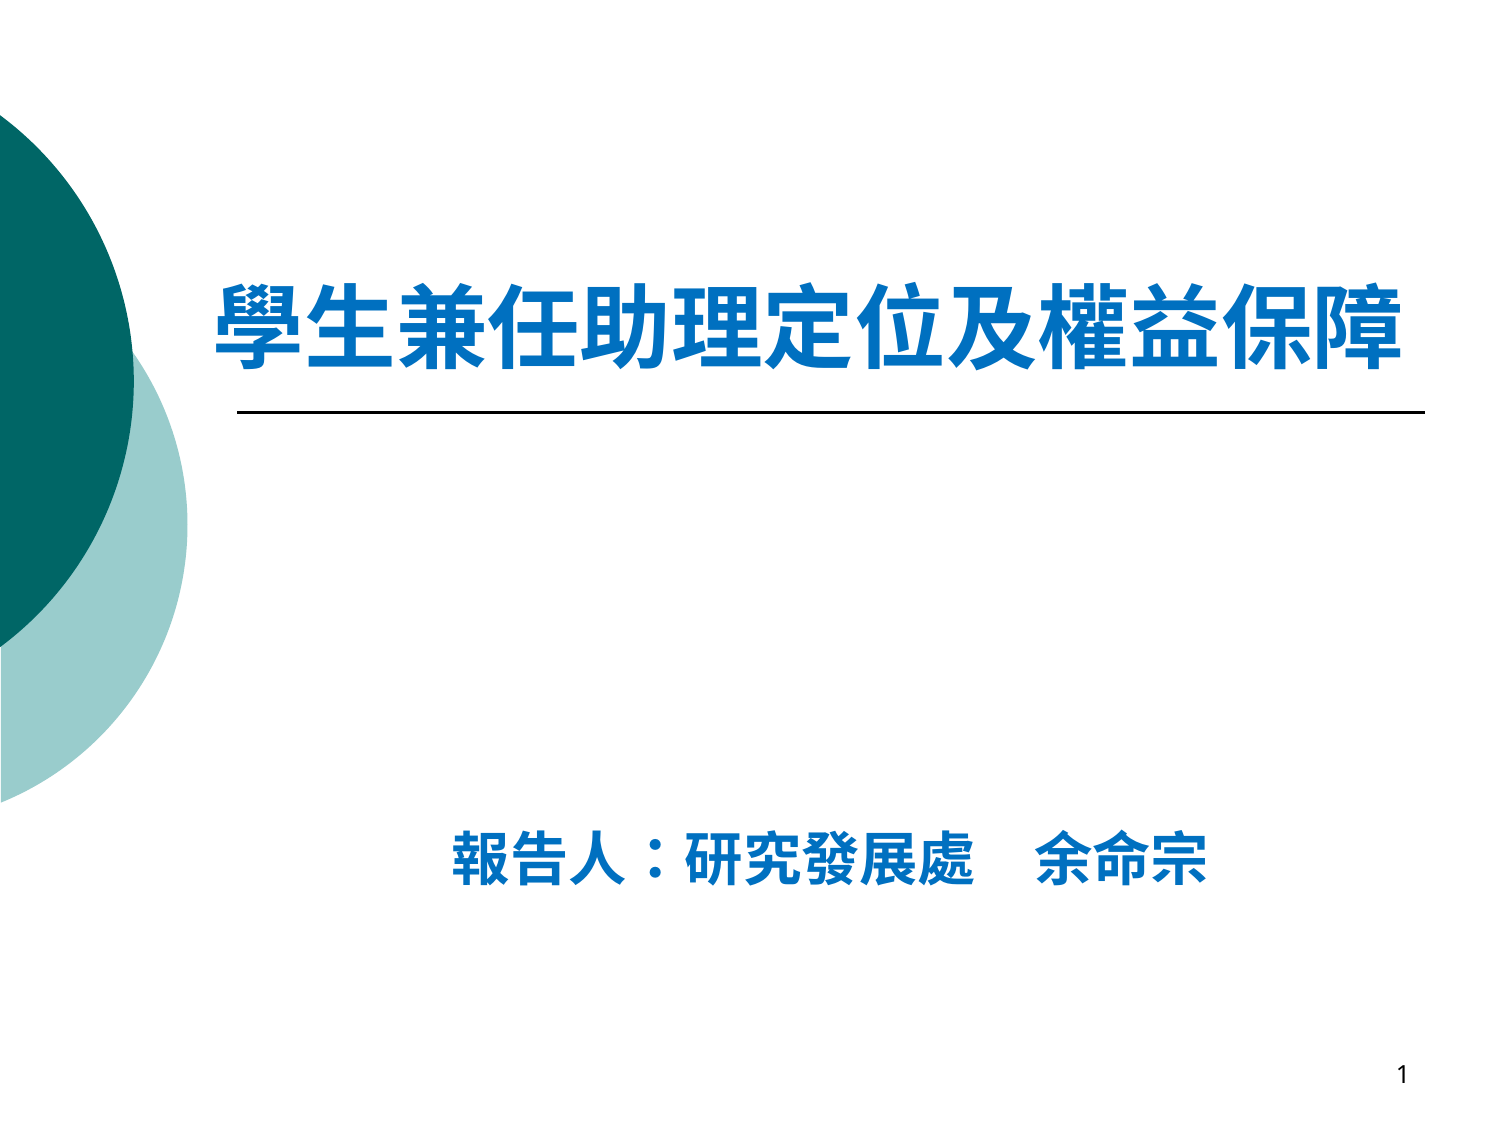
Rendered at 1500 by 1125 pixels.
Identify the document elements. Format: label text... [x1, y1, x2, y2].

slide_number <number> [1074, 1025, 1425, 1100]
title 學生兼任助理定位及權益保障 [183, 66, 1436, 387]
subtitle 報告人：研究發展處 余命宗 [236, 822, 1425, 964]
